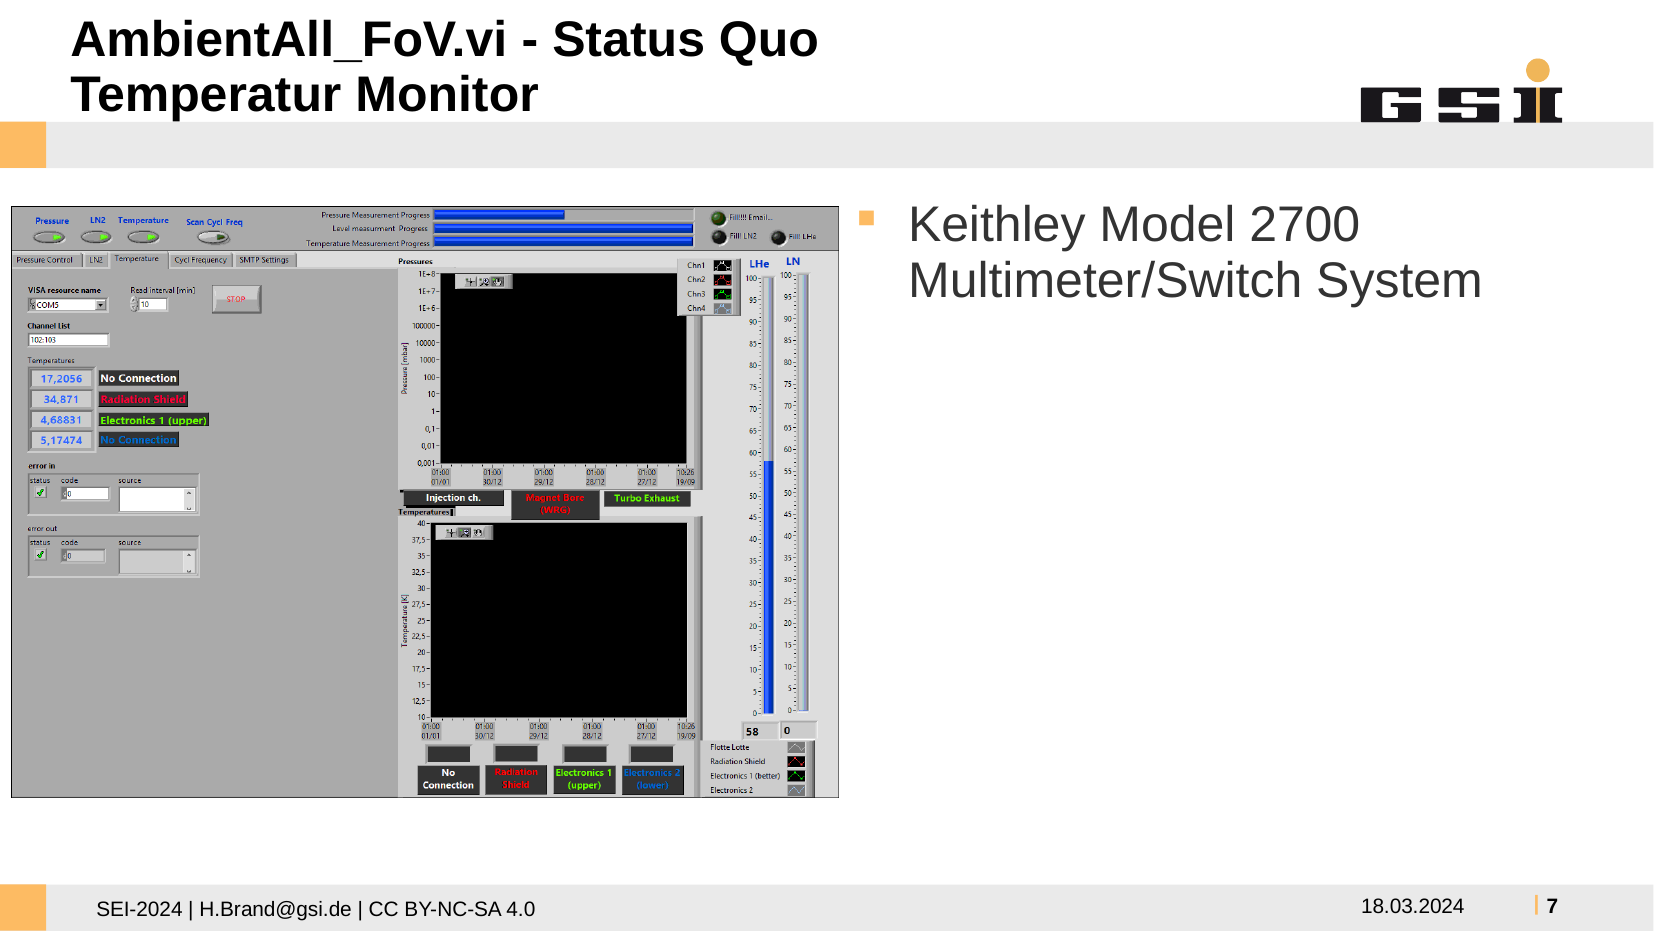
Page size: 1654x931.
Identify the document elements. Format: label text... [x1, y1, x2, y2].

title AmbientAll_FoV.vi - Status Quo Temperatur Monitor [70, 10, 1081, 123]
picture [11, 206, 837, 798]
picture [1359, 56, 1564, 125]
list Keithley Model 2700 Multimeter/Switch System [837, 196, 1562, 862]
